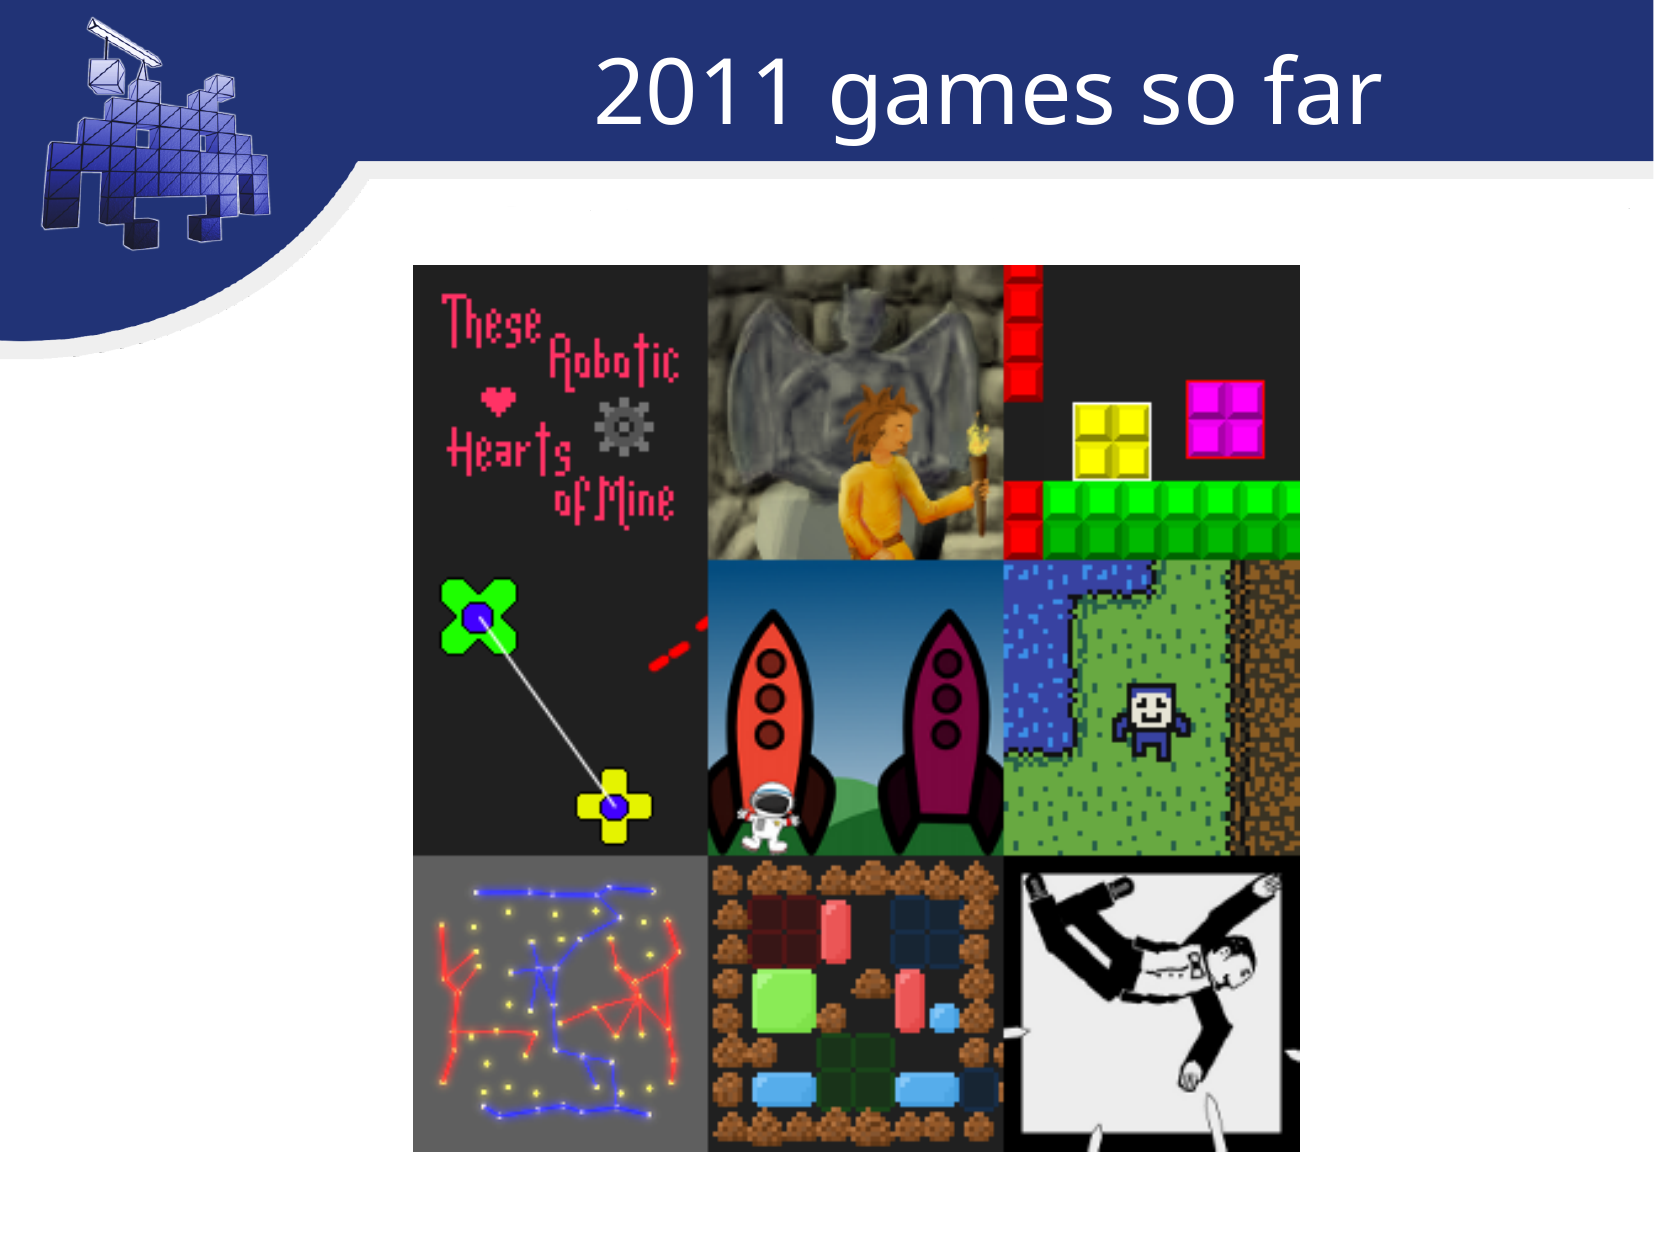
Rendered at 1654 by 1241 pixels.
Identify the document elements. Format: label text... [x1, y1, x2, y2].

picture [0, 0, 1654, 1152]
title 2011 games so far [354, 35, 1625, 142]
